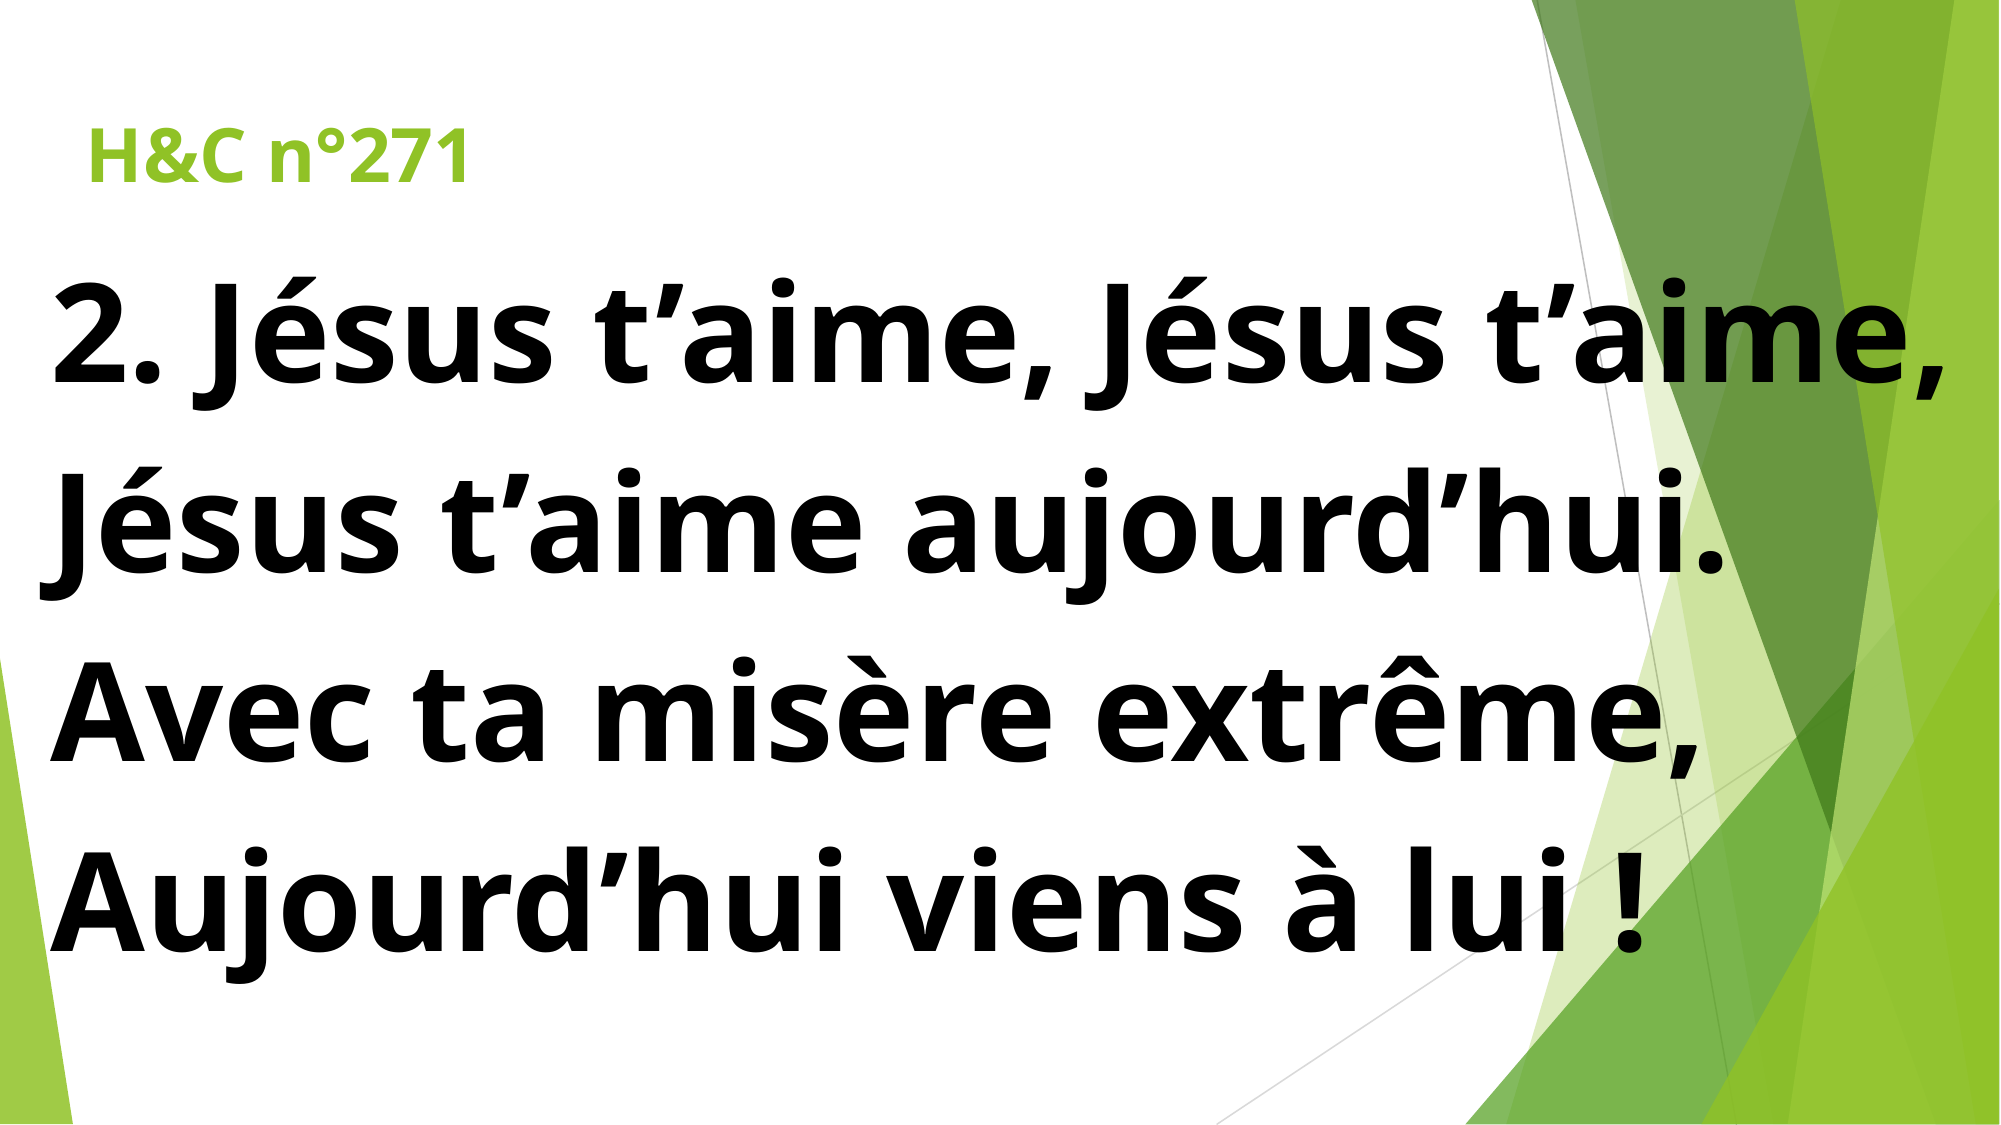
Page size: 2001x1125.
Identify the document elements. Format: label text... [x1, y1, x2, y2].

text_box 2. Jésus t’aime, Jésus t’aime, Jésus t’aime aujourd’hui. Avec ta misère extrême, Aujourd’hui viens à lui ! [35, 213, 2001, 1037]
text_box H&C n°271 [70, 99, 1522, 213]
